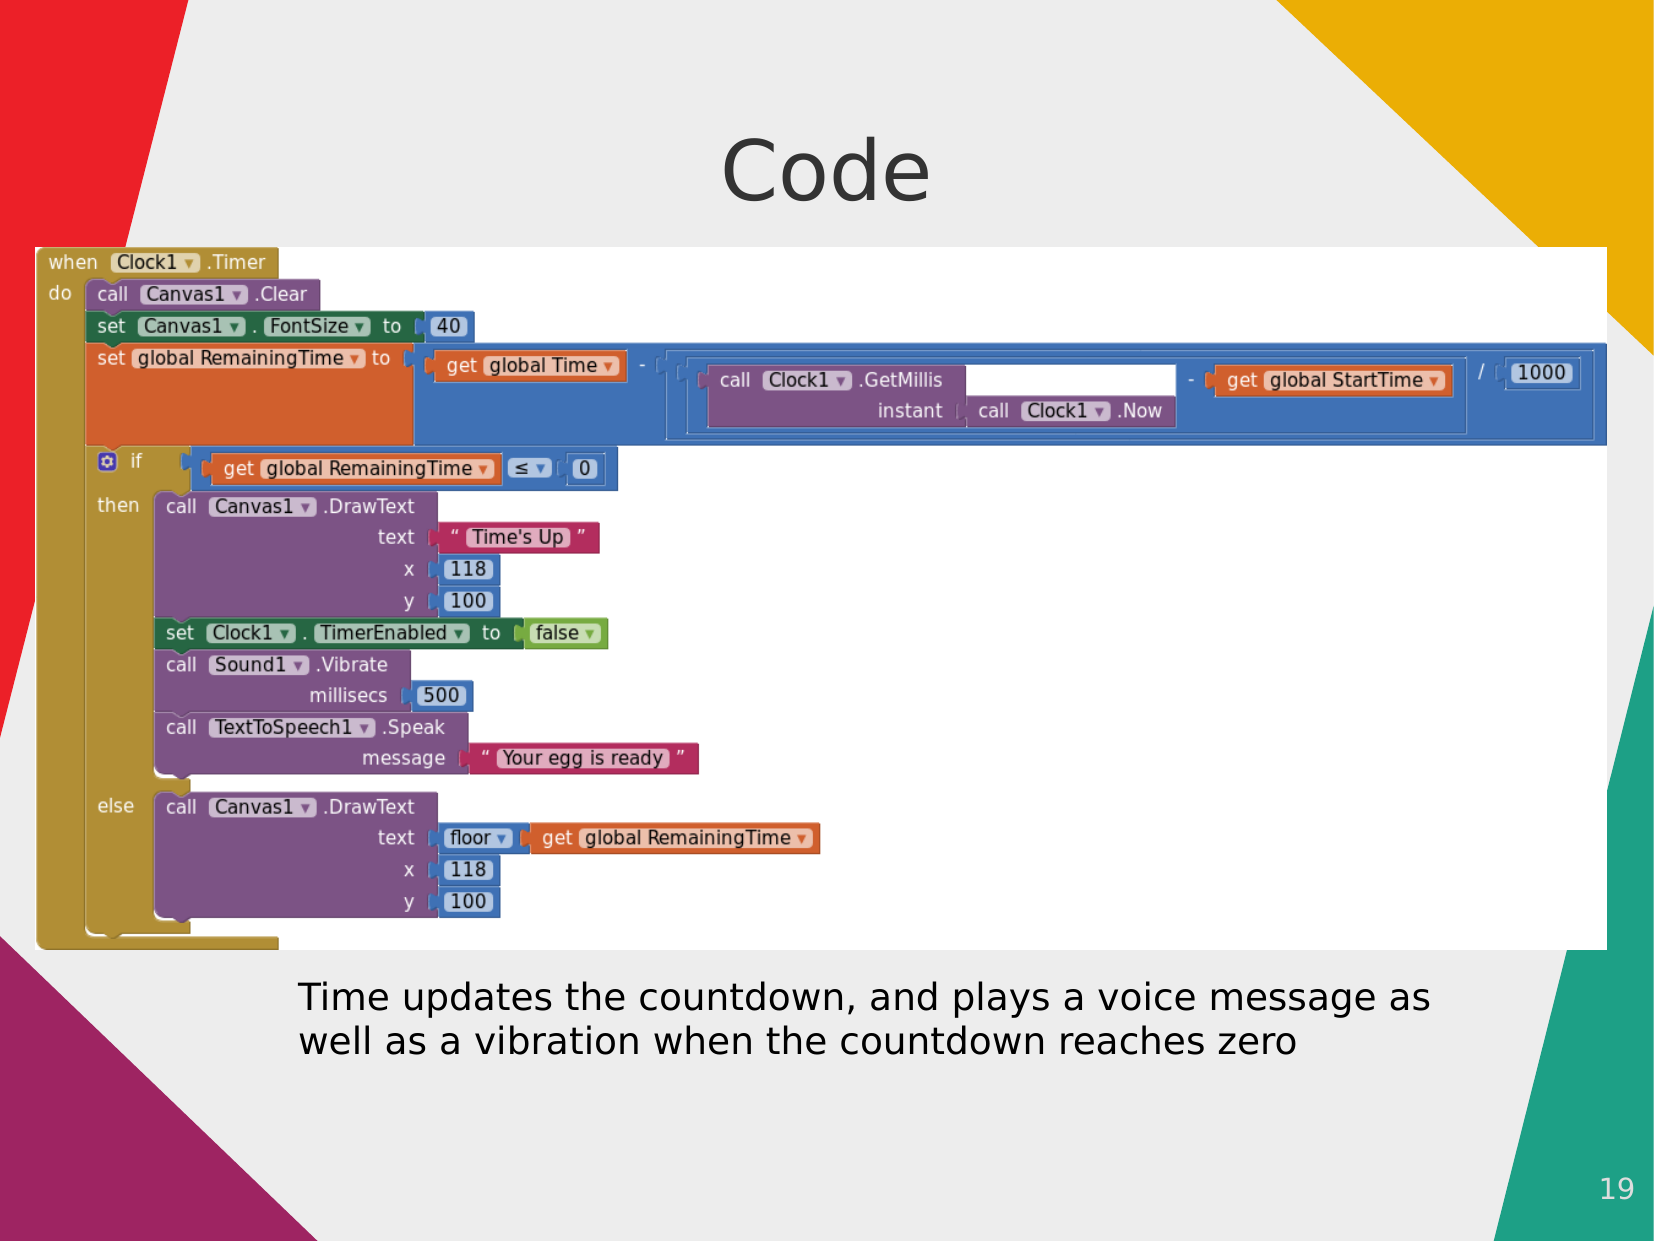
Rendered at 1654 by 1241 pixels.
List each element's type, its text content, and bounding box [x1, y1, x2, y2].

title Code [114, 73, 1539, 247]
picture [35, 247, 1607, 950]
text_box Time updates the countdown, and plays a voice message as well as a vibration when the countdown reaches zero [283, 968, 1465, 1114]
